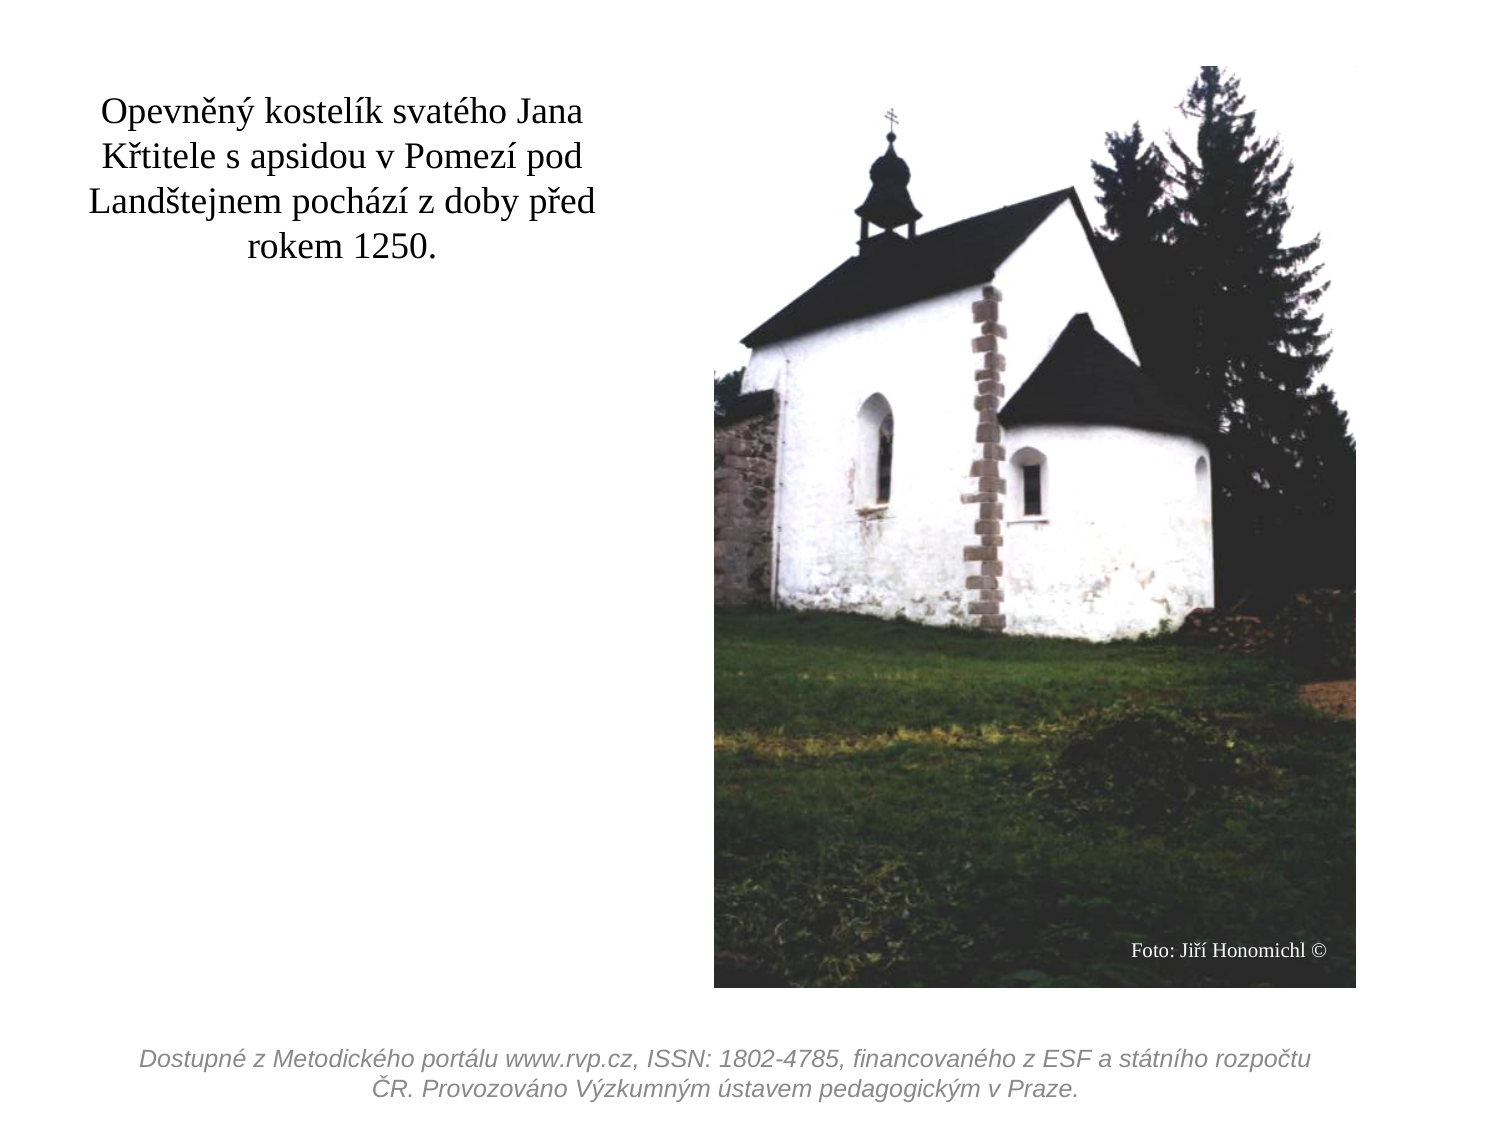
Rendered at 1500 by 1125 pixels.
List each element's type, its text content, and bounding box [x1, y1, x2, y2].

text_box Dostupné z Metodického portálu www.rvp.cz, ISSN: 1802-4785, financovaného z ESF a státního rozpočtu ČR. Provozováno Výzkumným ústavem pedagogickým v Praze. [105, 1042, 1348, 1103]
text_box Foto: Jiří Honomichl © [1116, 928, 1348, 969]
text_box Opevněný kostelík svatého Jana Křtitele s apsidou v Pomezí pod Landštejnem pochází z doby před rokem 1250. [41, 78, 644, 274]
picture [714, 66, 1356, 988]
